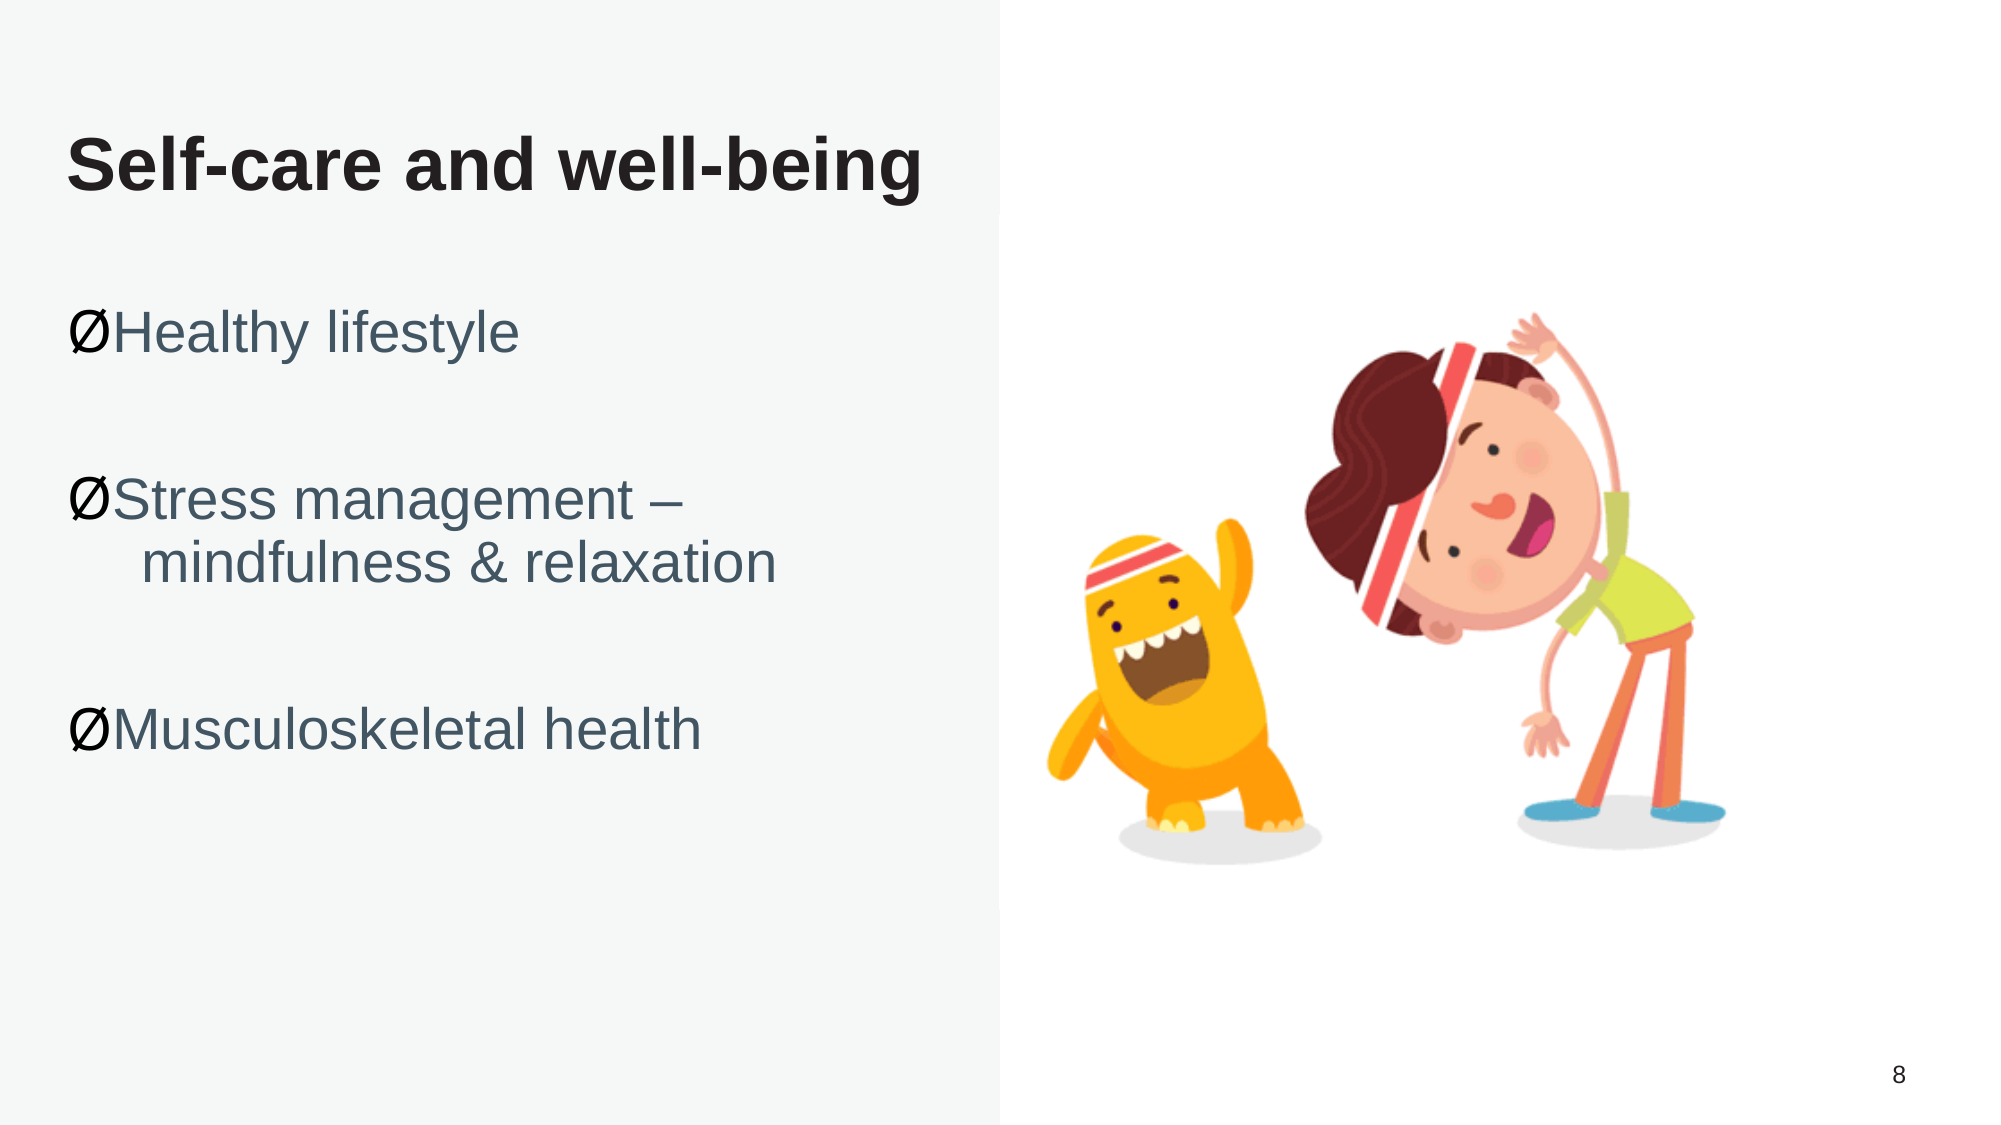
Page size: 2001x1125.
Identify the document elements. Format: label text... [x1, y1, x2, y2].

picture [999, 215, 2000, 910]
text_box Healthy lifestyle Stress management – mindfulness & relaxation Musculoskeletal health [51, 294, 1000, 910]
title Self-care and well-being [51, 110, 1000, 294]
